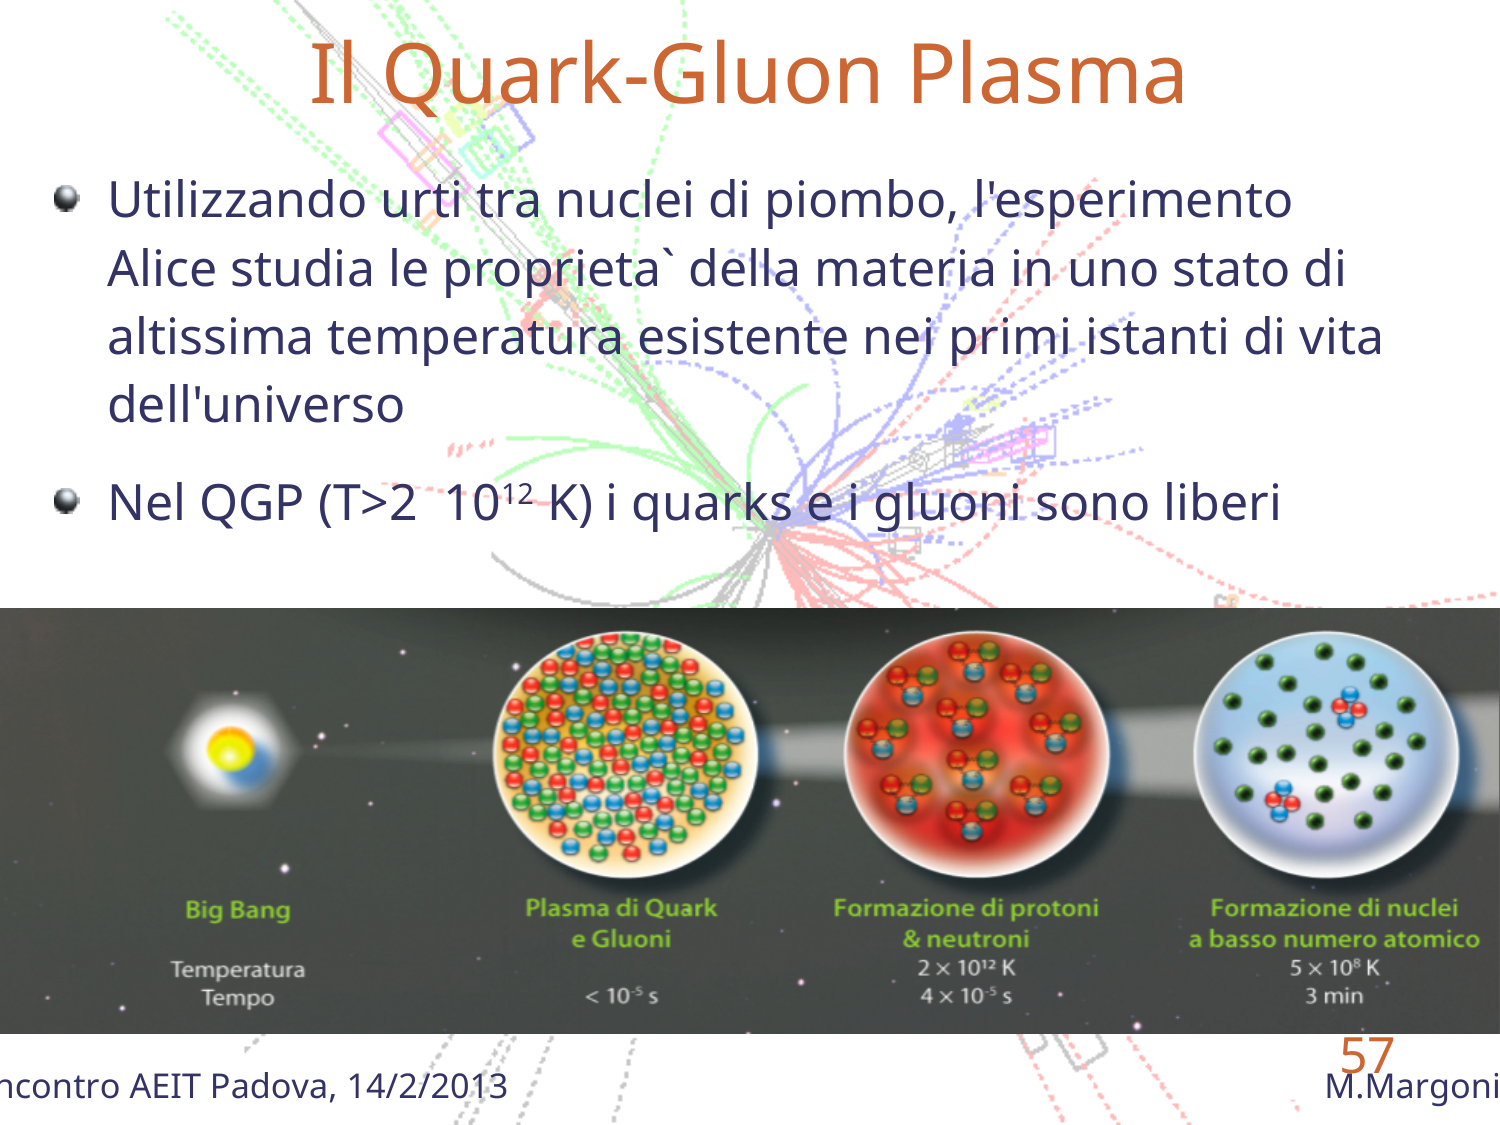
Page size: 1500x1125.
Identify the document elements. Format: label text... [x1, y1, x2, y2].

picture [0, 0, 1500, 1125]
list Utilizzando urti tra nuclei di piombo, l'esperimento Alice studia le proprieta` della materia in uno stato di altissima temperatura esistente nei primi istanti di vita dell'universo Nel QGP (T>2 1012 K) i quarks e i gluoni sono liberi [36, 164, 1387, 608]
title Il Quark-Gluon Plasma [37, 9, 1463, 135]
